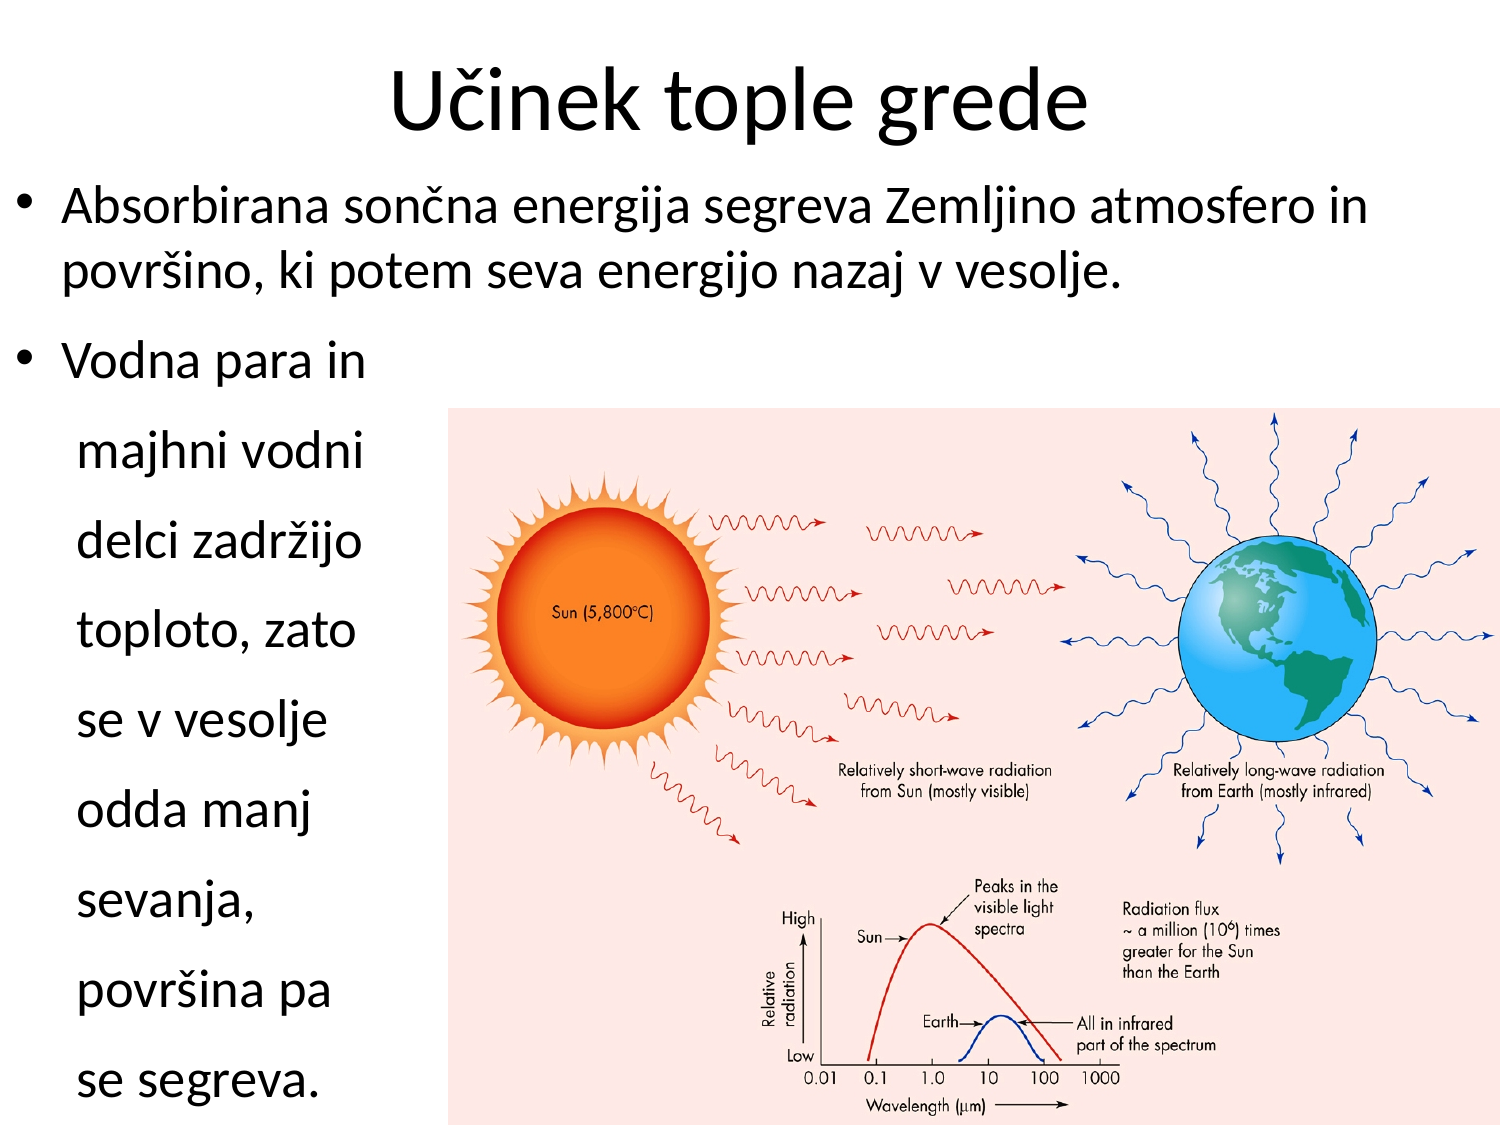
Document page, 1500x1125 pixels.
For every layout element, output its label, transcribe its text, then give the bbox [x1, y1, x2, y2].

list Absorbirana sončna energija segreva Zemljino atmosfero in površino, ki potem seva energijo nazaj v vesolje. Vodna para in majhni vodni delci zadržijo toploto, zato se v vesolje odda manj sevanja, površina pa se segreva. [0, 160, 1500, 1125]
picture [448, 408, 1500, 1125]
title Učinek tople grede [64, 0, 1415, 160]
